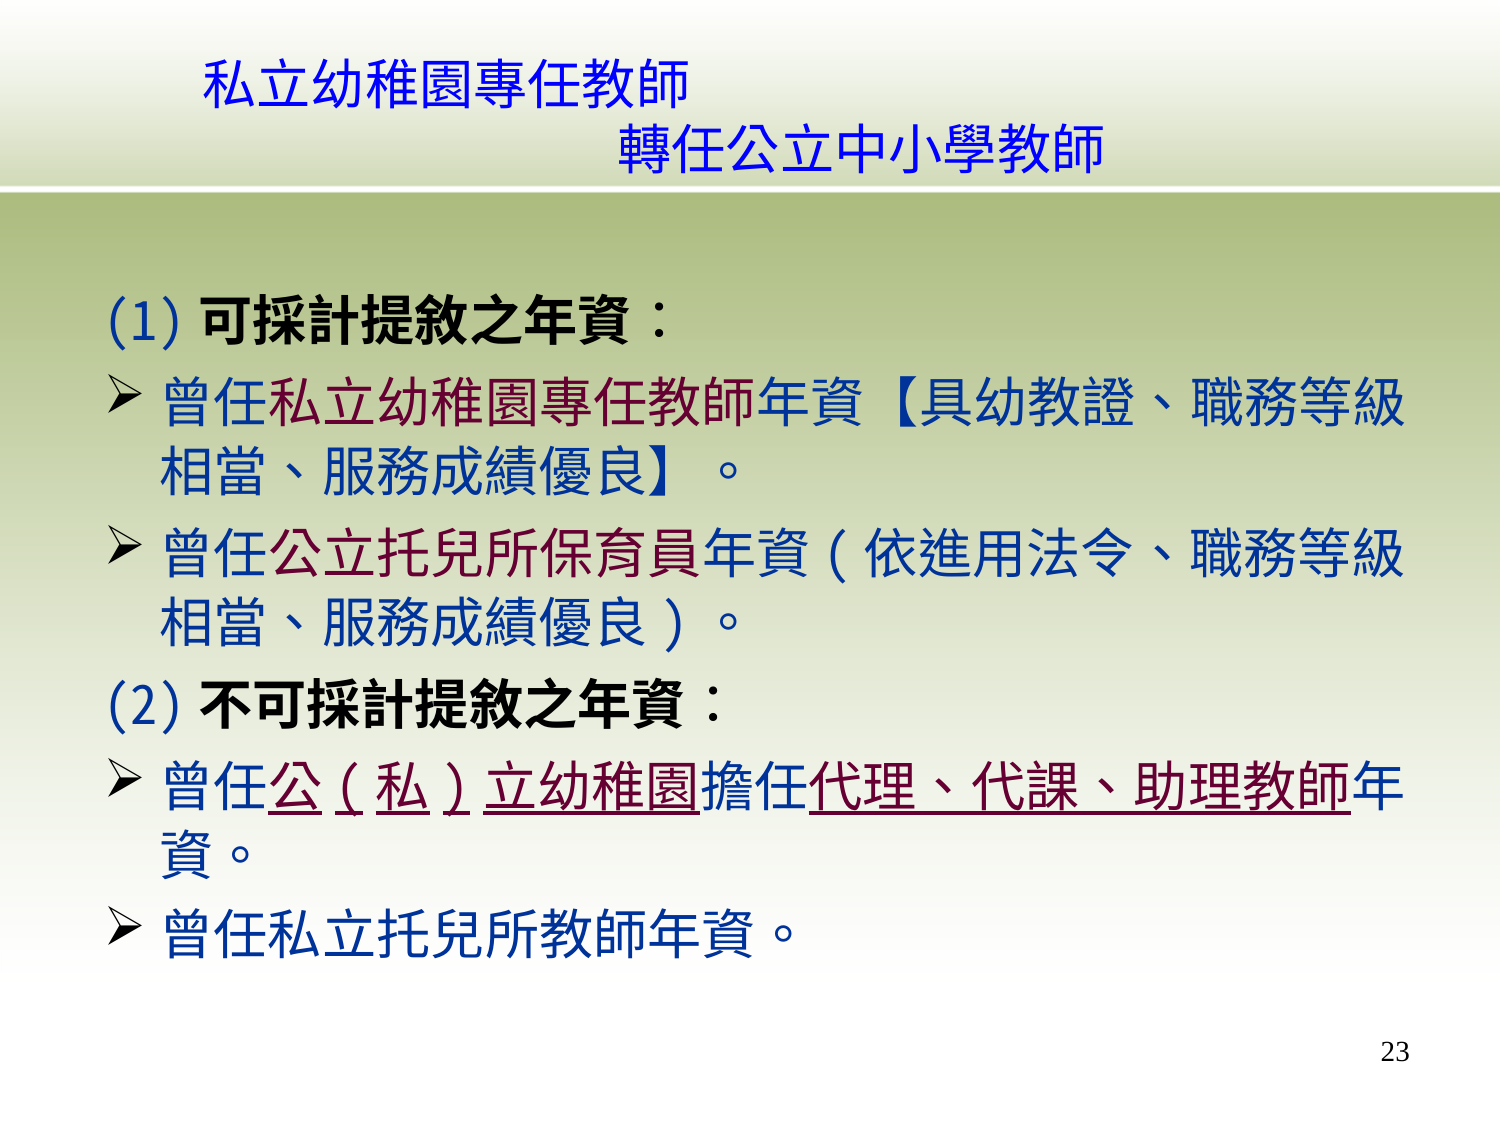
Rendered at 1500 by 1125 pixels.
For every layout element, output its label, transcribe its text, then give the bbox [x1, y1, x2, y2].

title 私立幼稚園專任教師 轉任公立中小學教師 [187, 12, 1300, 188]
list (1)可採計提敘之年資： 曾任私立幼稚園專任教師年資【具幼教證、職務等級相當、服務成績優良】。 曾任公立托兒所保育員年資(依進用法令、職務等級相當、服務成績優良)。 (2)不可採計提敘之年資： 曾任公(私)立幼稚園擔任代理、代課、助理教師年資。 曾任私立托兒所教師年資。 [88, 199, 1447, 975]
text_box <number> [1074, 1024, 1426, 1103]
picture [0, 0, 1500, 1125]
